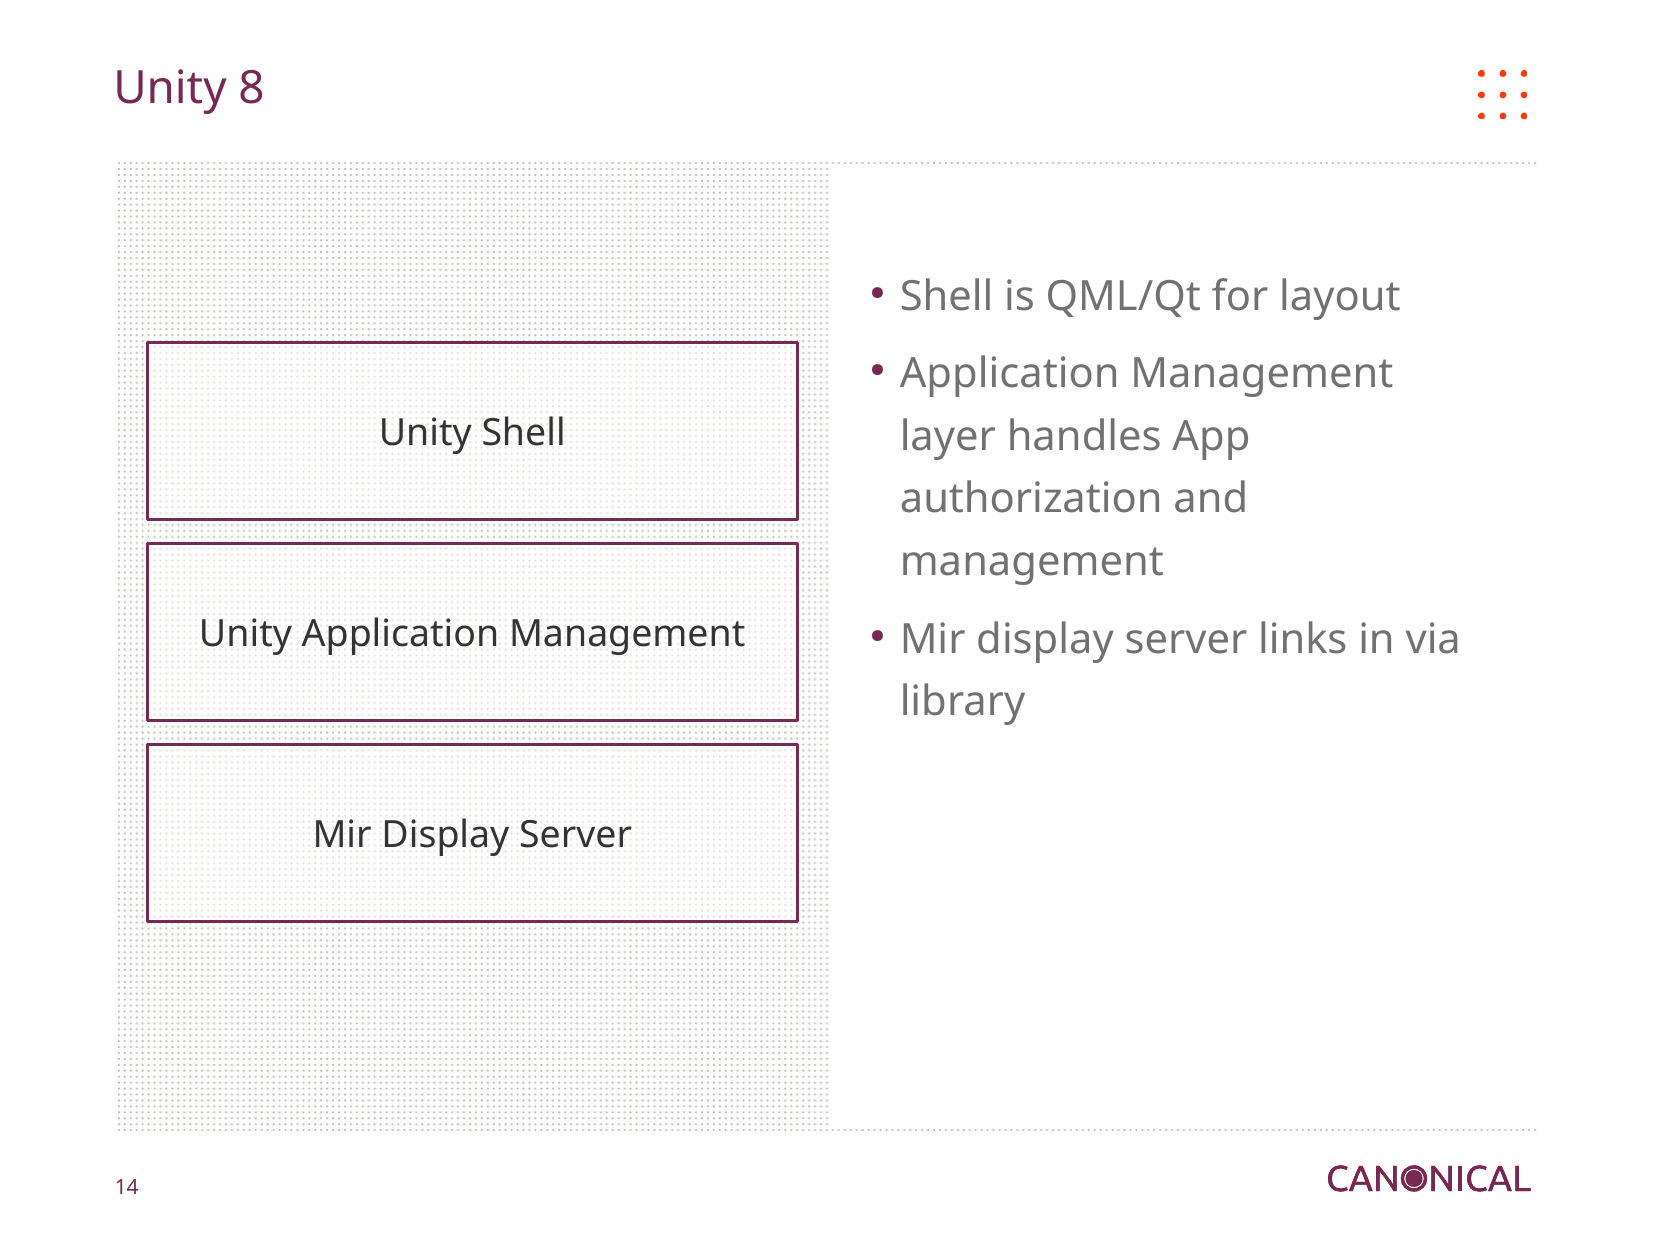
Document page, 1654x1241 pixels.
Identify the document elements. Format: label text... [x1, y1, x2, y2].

text_box Unity Shell [147, 342, 798, 520]
text_box Mir Display Server [147, 744, 798, 922]
picture [116, 160, 1540, 1135]
text_box Unity Application Management [147, 543, 798, 721]
picture [1478, 70, 1527, 119]
title Unity 8 [113, 59, 1382, 112]
list Shell is QML/Qt for layout Application Management layer handles App authorization and management Mir display server links in via library [870, 259, 1480, 980]
